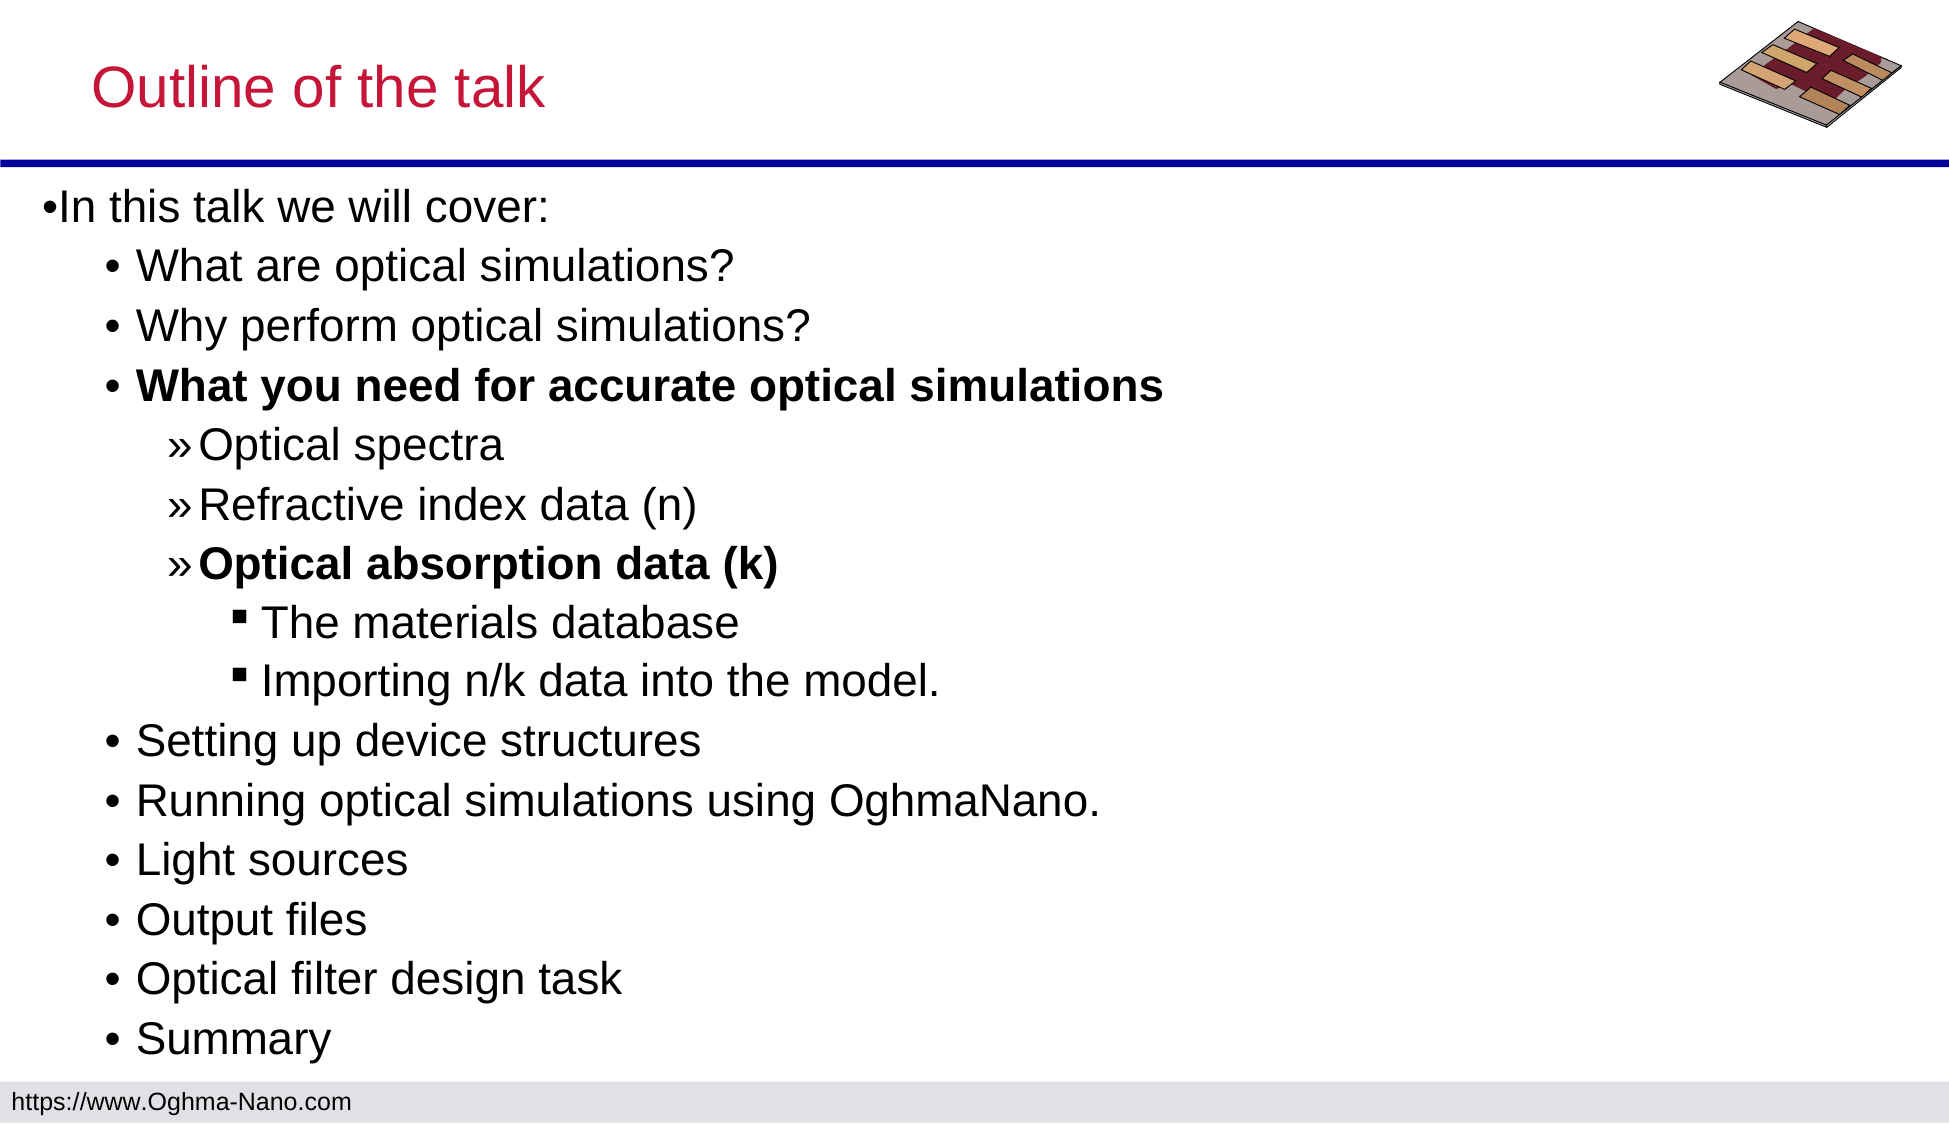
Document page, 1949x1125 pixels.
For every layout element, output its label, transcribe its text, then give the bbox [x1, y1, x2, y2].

title Outline of the talk [76, 34, 1685, 140]
list In this talk we will cover: What are optical simulations? Why perform optical simulations? What you need for accurate optical simulations Optical spectra Refractive index data (n) Optical absorption data (k) The materials database Importing n/k data into the model. Setting up device structures Running optical simulations using OghmaNano. Light sources Output files Optical filter design task Summary [42, 180, 1650, 1065]
